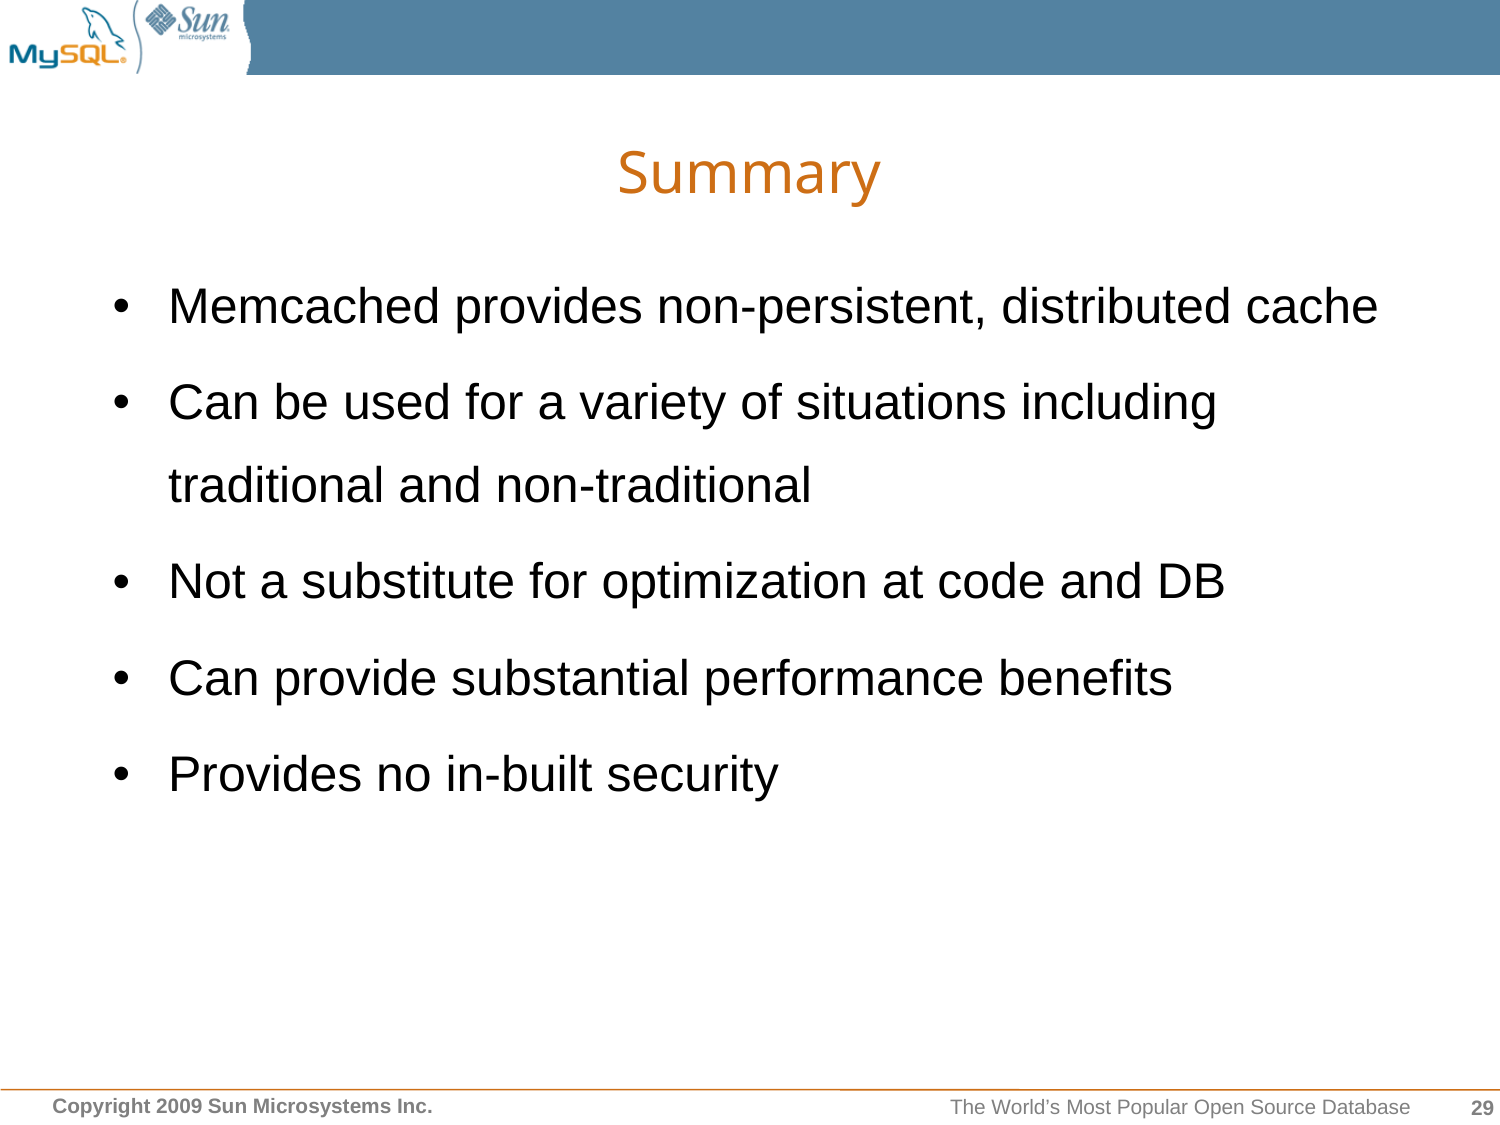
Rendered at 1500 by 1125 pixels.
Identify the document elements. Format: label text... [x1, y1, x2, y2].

list Memcached provides non-persistent, distributed cache Can be used for a variety of situations including traditional and non-traditional Not a substitute for optimization at code and DB Can provide substantial performance benefits Provides no in-built security [112, 249, 1387, 1113]
title Summary [0, 87, 1500, 225]
picture [0, 0, 1500, 75]
